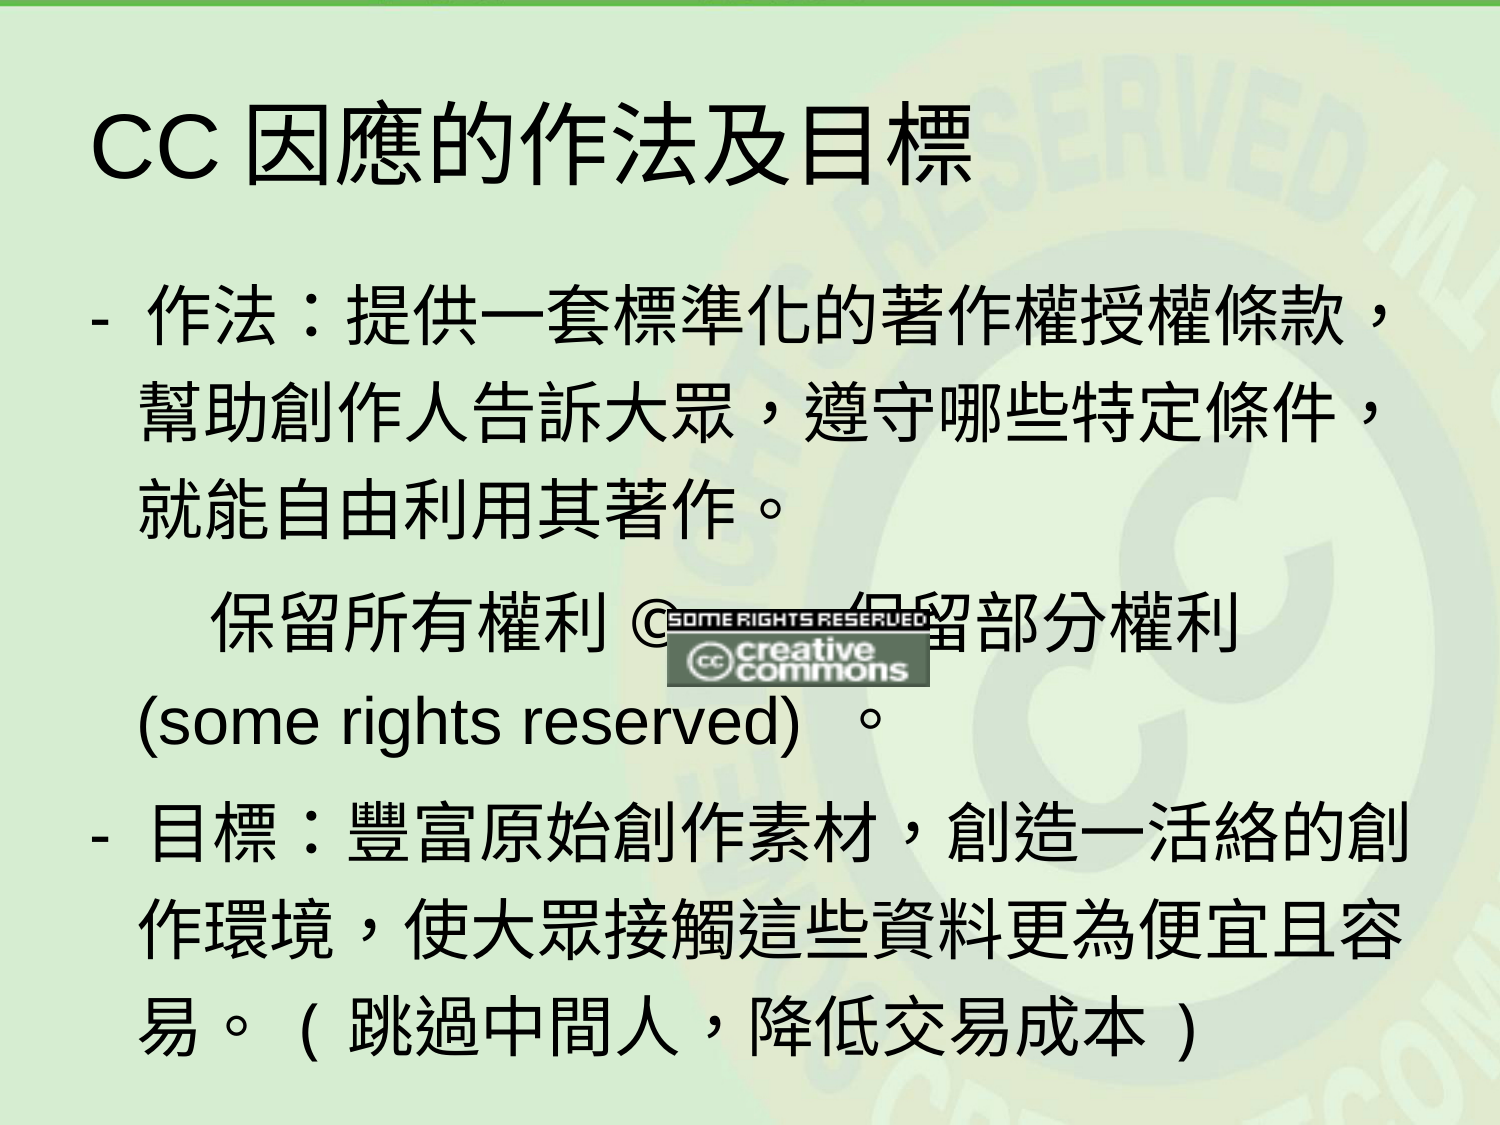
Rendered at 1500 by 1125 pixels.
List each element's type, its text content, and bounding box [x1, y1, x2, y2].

picture [558, 1011, 573, 1017]
picture [965, 1013, 998, 1019]
picture [0, 0, 1500, 1125]
picture [516, 1012, 535, 1030]
picture [153, 1013, 186, 1019]
picture [357, 1003, 368, 1015]
picture [588, 1011, 603, 1017]
title CC因應的作法及目標 [75, 45, 1426, 233]
picture [491, 1012, 511, 1030]
picture [965, 1002, 998, 1009]
picture [457, 1010, 465, 1018]
picture [785, 1005, 800, 1012]
picture [447, 1001, 465, 1018]
picture [153, 1002, 186, 1009]
picture [588, 1002, 603, 1007]
list - 作法：提供一套標準化的著作權授權條款，幫助創作人告訴大眾，遵守哪些特定條件，就能自由利用其著作。 保留所有權利© v.s. 保留部分權利(some rights reserved) 。 - 目標：豐富原始創作素材，創造一活絡的創作環境，使大眾接觸這些資料更為便宜且容易。(跳過中間人，降低交易成本) [0, 255, 1459, 998]
picture [558, 1002, 573, 1007]
picture [844, 1003, 859, 1021]
picture [667, 609, 930, 687]
picture [1055, 998, 1070, 1006]
